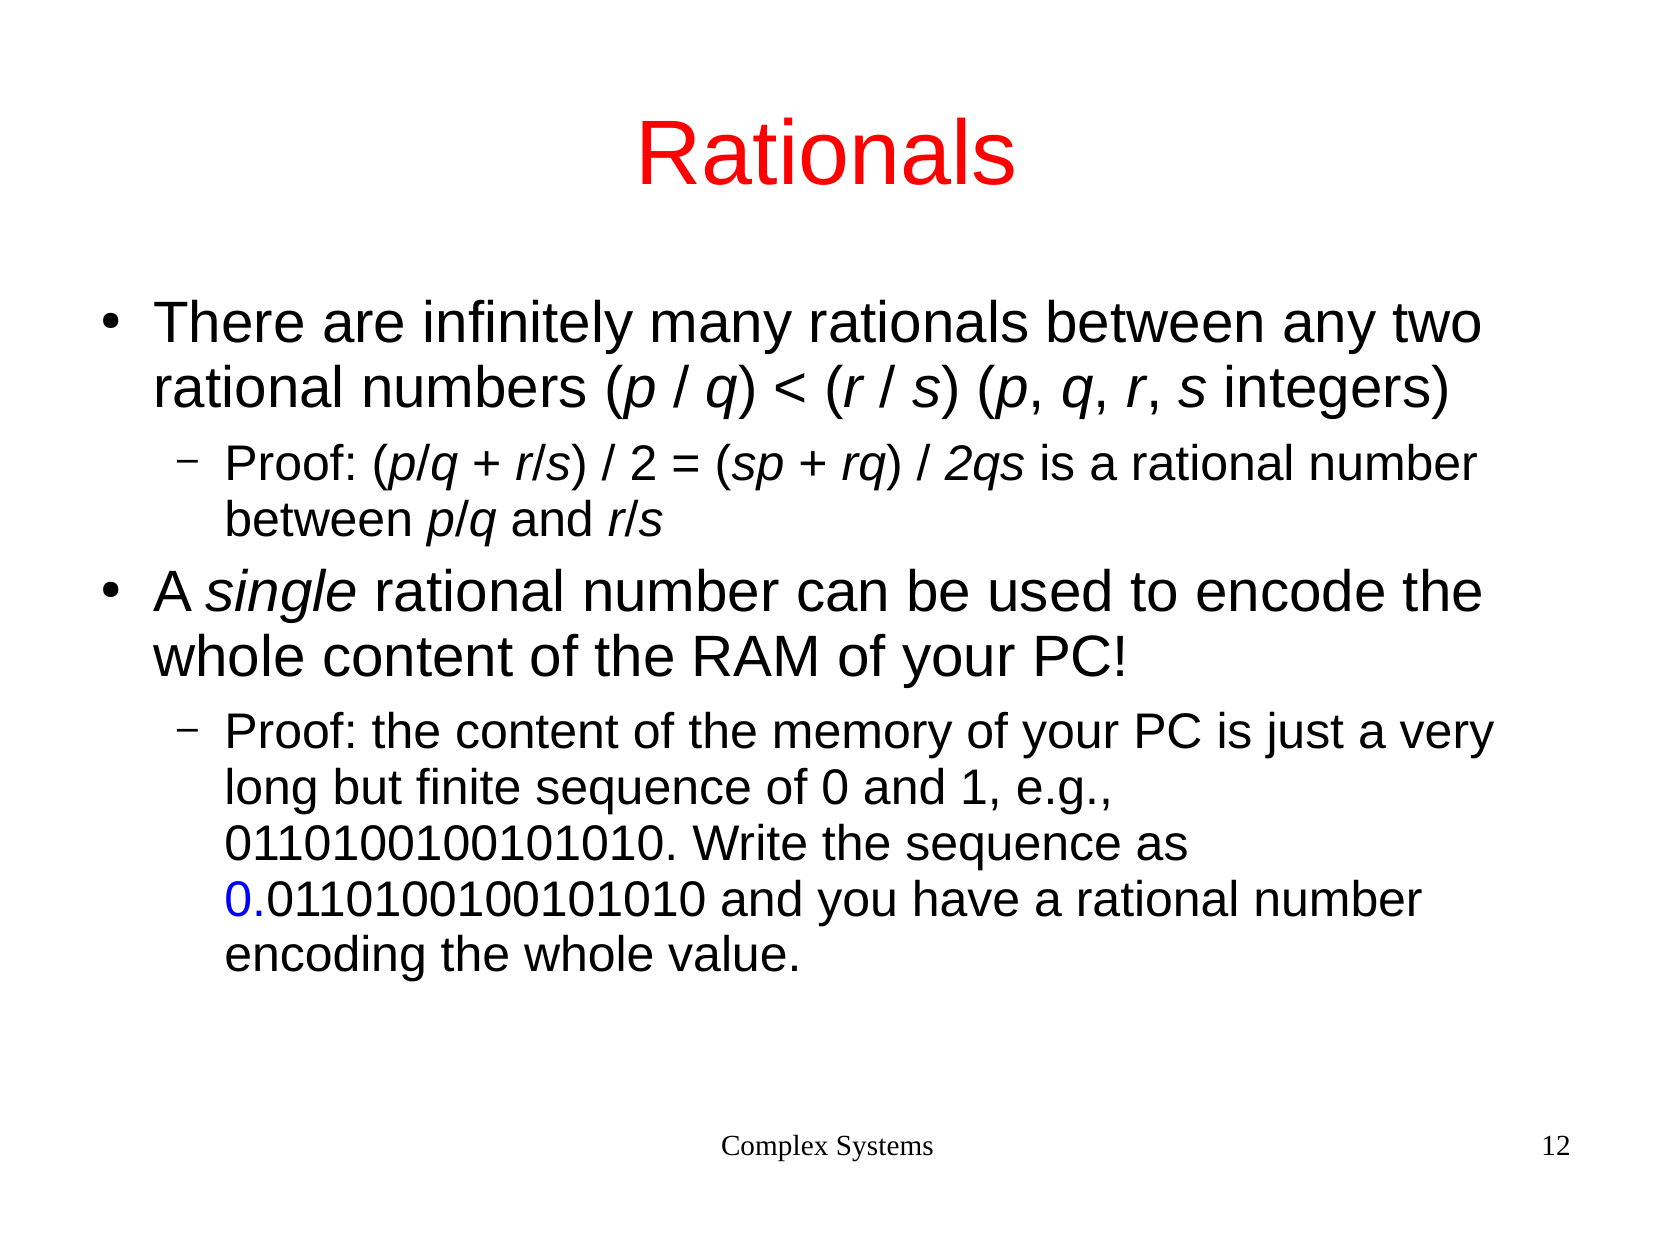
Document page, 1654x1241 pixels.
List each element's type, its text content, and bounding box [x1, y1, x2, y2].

list There are infinitely many rationals between any two rational numbers (p / q) < (r / s) (p, q, r, s integers) Proof: (p/q + r/s) / 2 = (sp + rq) / 2qs is a rational number between p/q and r/s A single rational number can be used to encode the whole content of the RAM of your PC! Proof: the content of the memory of your PC is just a very long but finite sequence of 0 and 1, e.g., 0110100100101010. Write the sequence as 0.0110100100101010 and you have a rational number encoding the whole value. [82, 290, 1571, 1109]
title Rationals [82, 49, 1571, 257]
